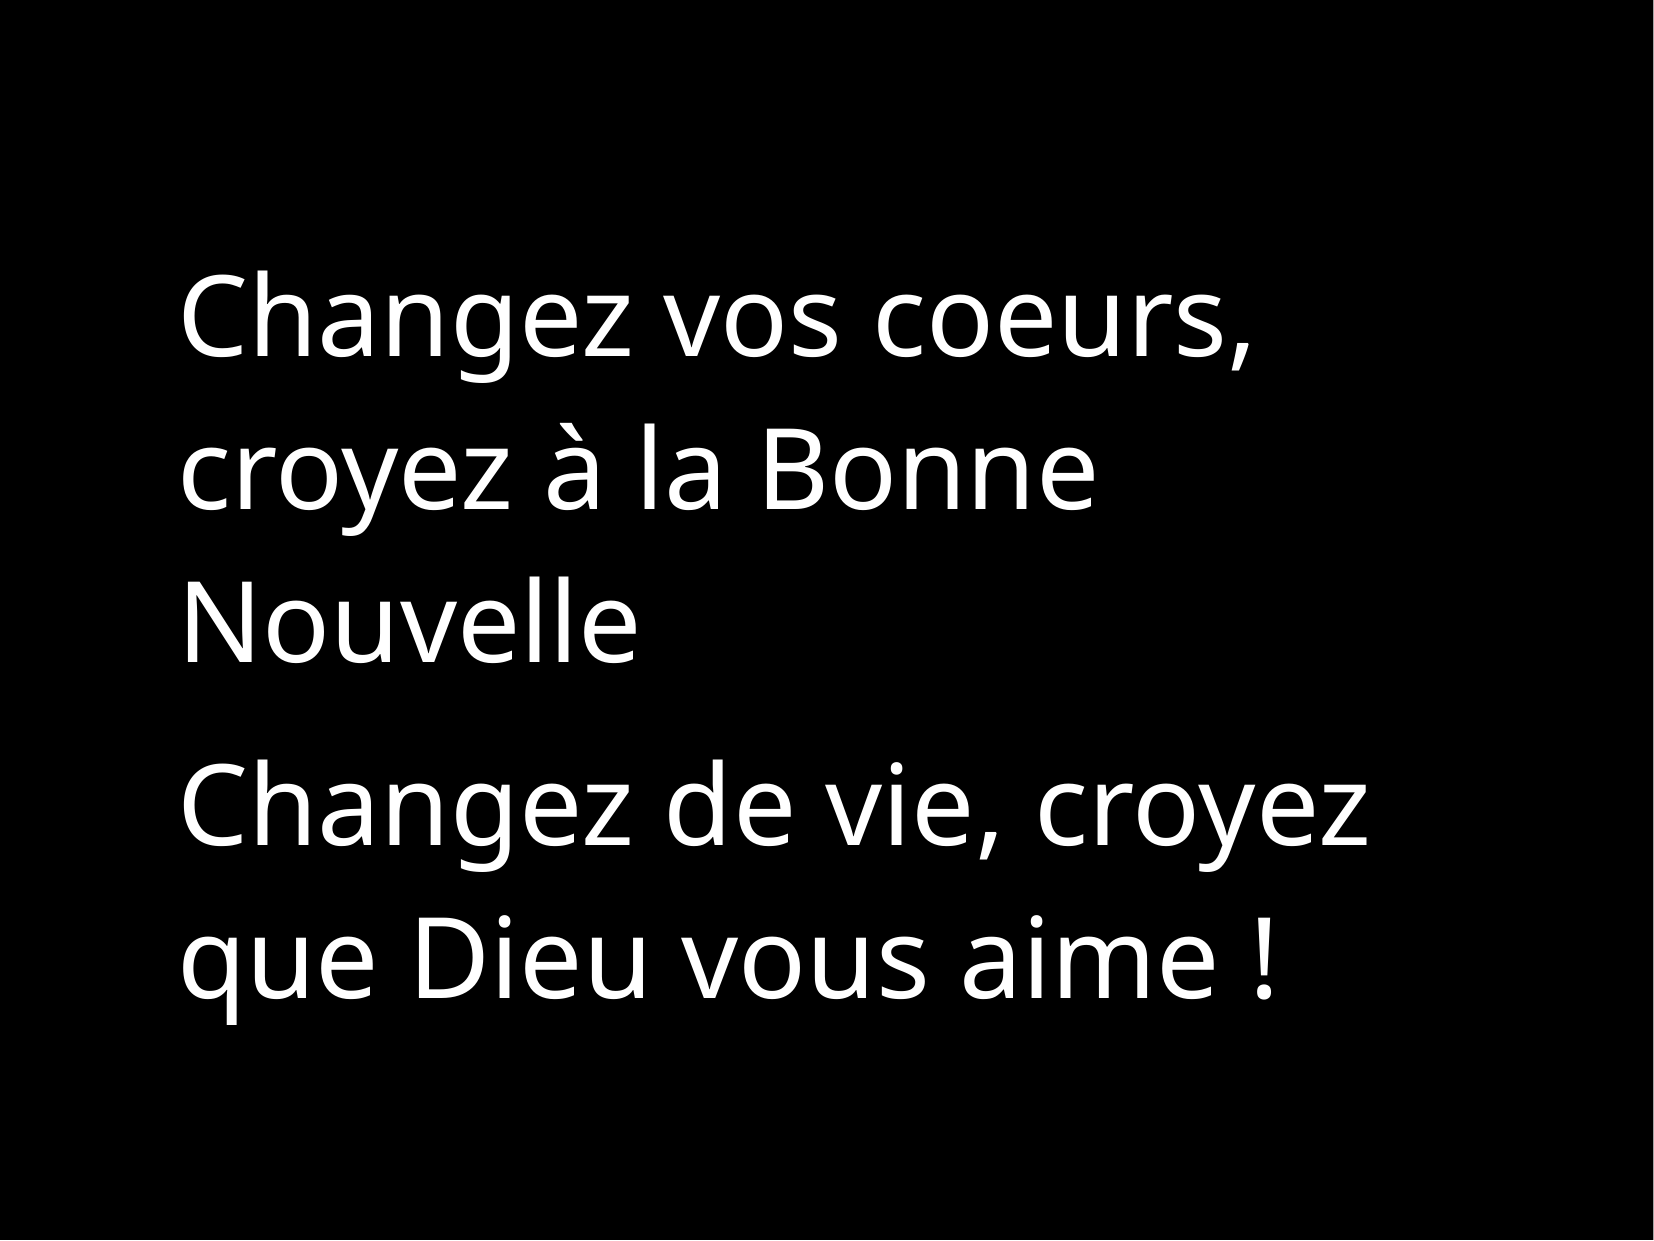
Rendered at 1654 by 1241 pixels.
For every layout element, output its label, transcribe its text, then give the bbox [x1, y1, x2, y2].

list Changez vos coeurs, croyez à la Bonne Nouvelle Changez de vie, croyez que Dieu vous aime ! [106, 236, 1595, 916]
